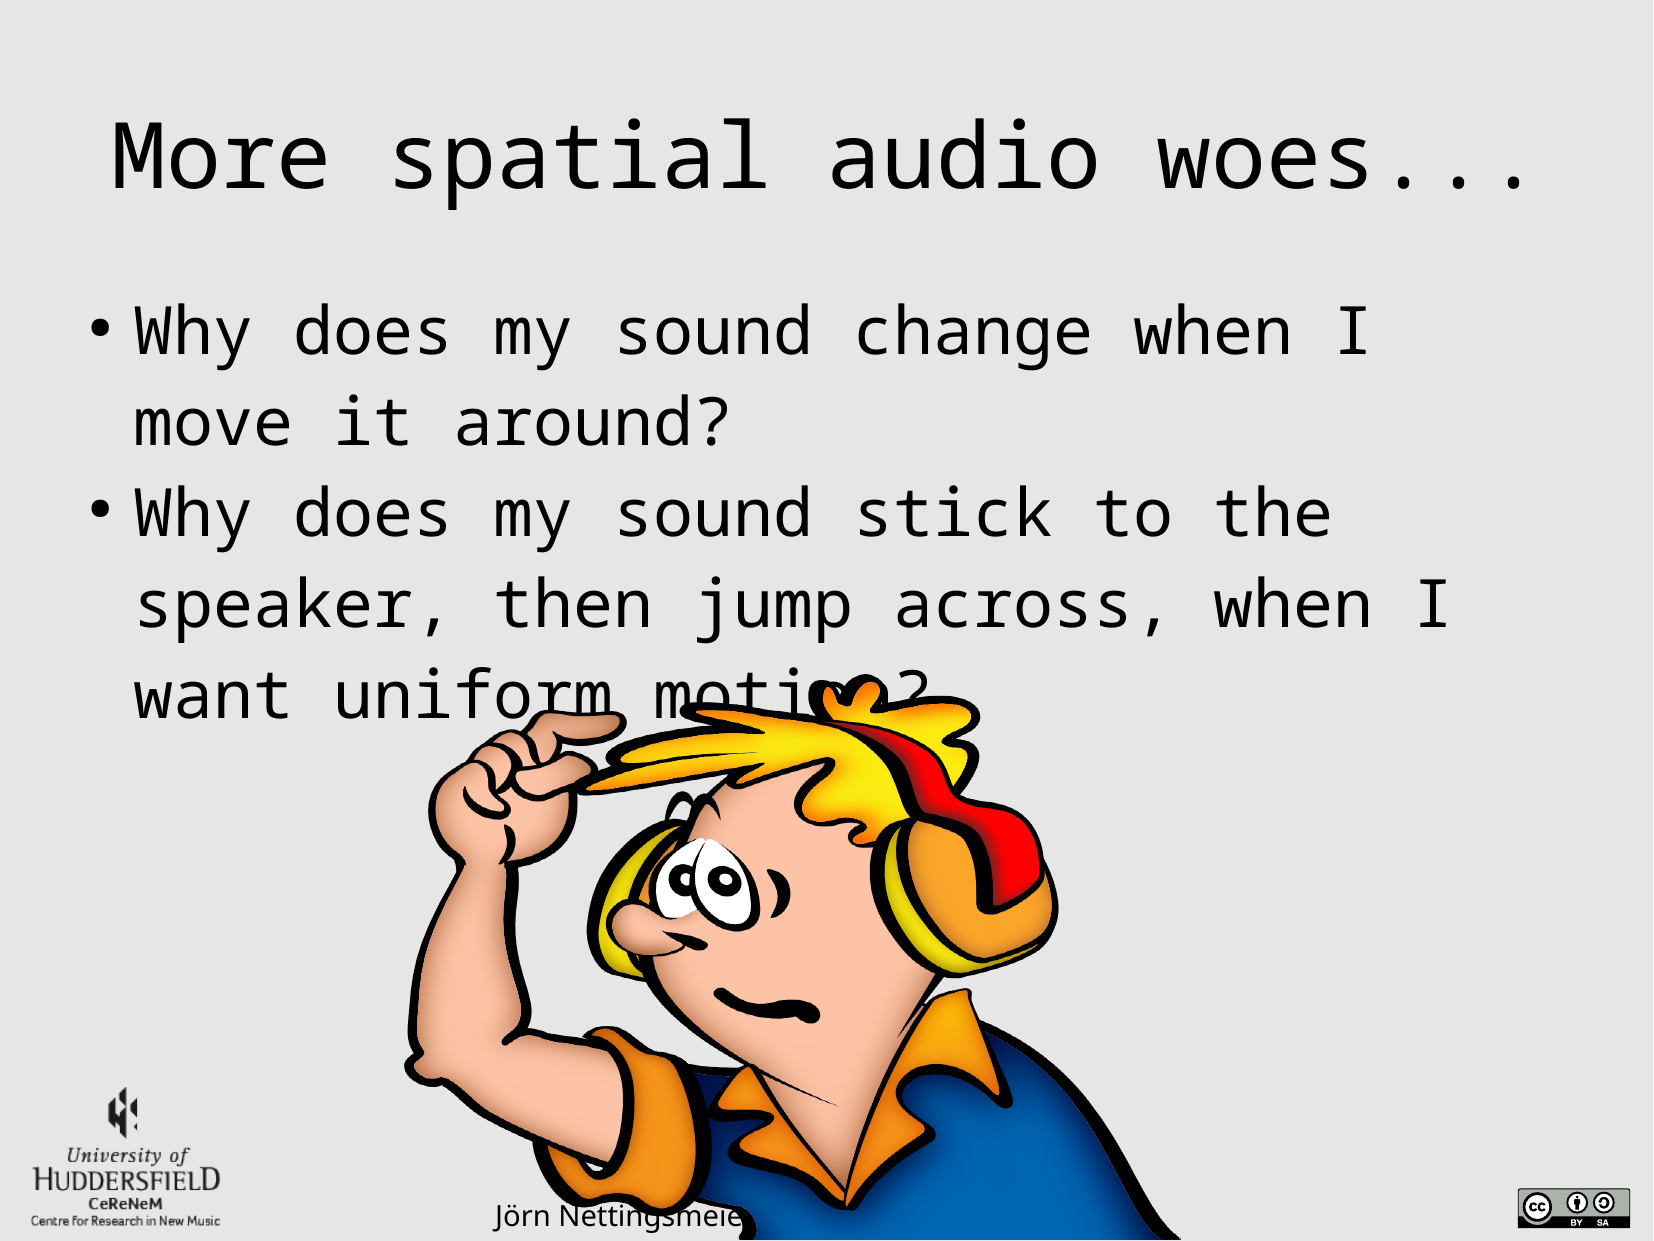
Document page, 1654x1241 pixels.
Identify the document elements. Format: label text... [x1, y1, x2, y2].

text_box Why does my sound change when I move it around? Why does my sound stick to the speaker, then jump across, when I want uniform motion? [73, 276, 1574, 681]
picture [404, 674, 1181, 1240]
title More spatial audio woes... [82, 49, 1571, 257]
picture [31, 1087, 222, 1229]
